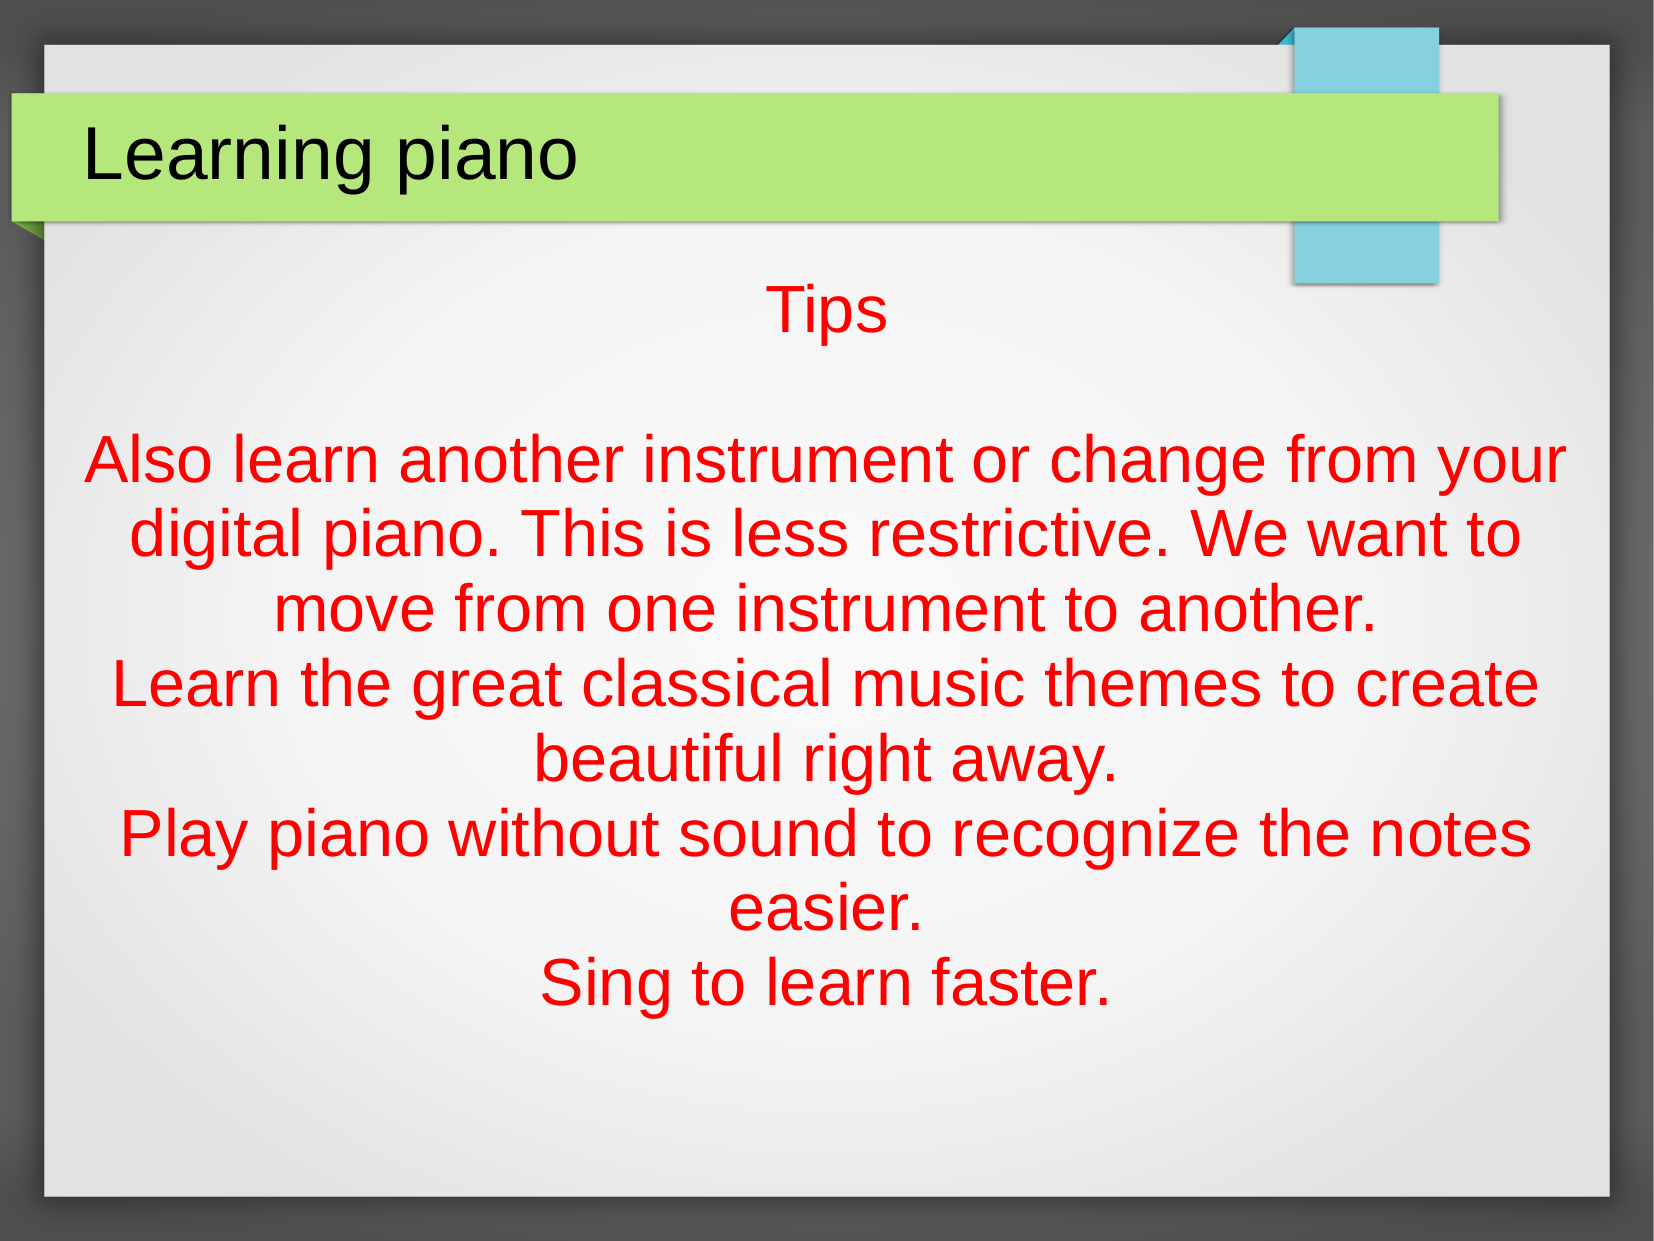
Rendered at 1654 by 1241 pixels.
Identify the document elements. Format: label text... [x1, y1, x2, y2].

subtitle Tips Also learn another instrument or change from your digital piano. This is less restrictive. We want to move from one instrument to another. Learn the great classical music themes to create beautiful right away. Play piano without sound to recognize the notes easier. Sing to learn faster. [82, 234, 1571, 1207]
picture [0, 0, 1654, 1241]
title Learning piano [82, 94, 1264, 213]
